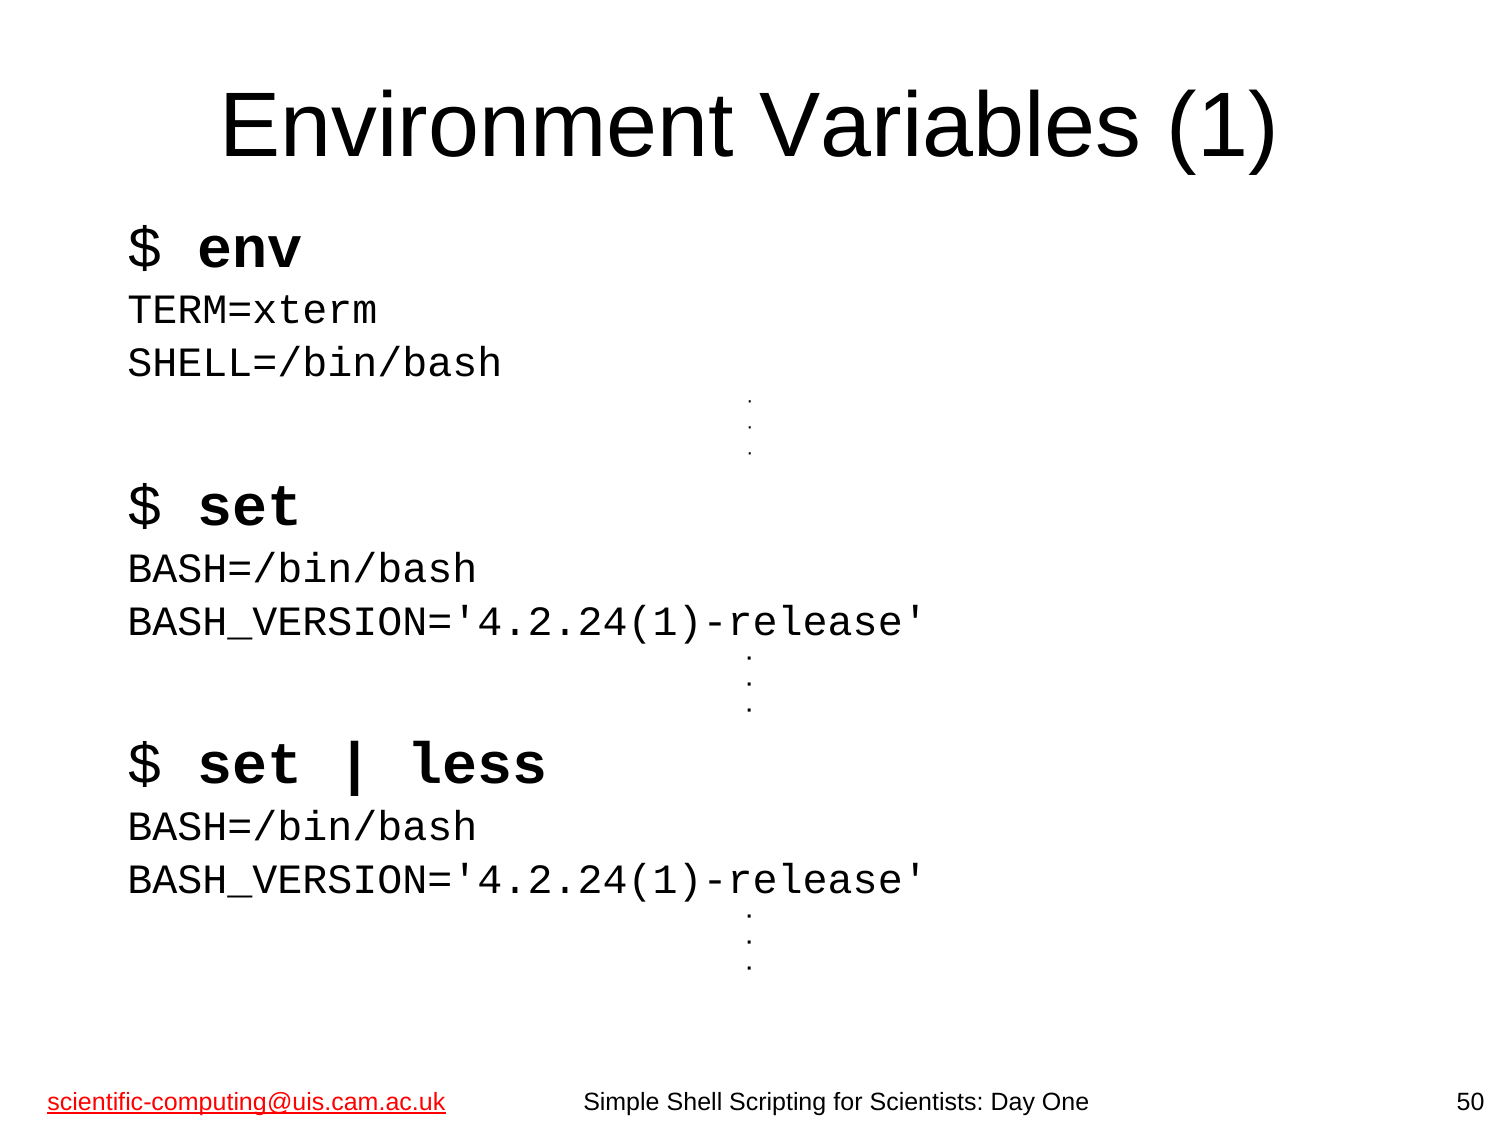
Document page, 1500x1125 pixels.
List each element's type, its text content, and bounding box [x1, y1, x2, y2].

list $ env TERM=xterm SHELL=/bin/bash · · · $ set BASH=/bin/bash BASH_VERSION='4.2.24(1)-release' · · · $ set | less BASH=/bin/bash BASH_VERSION='4.2.24(1)-release' · · · [112, 212, 1388, 1051]
title Environment Variables (1) [112, 65, 1388, 184]
